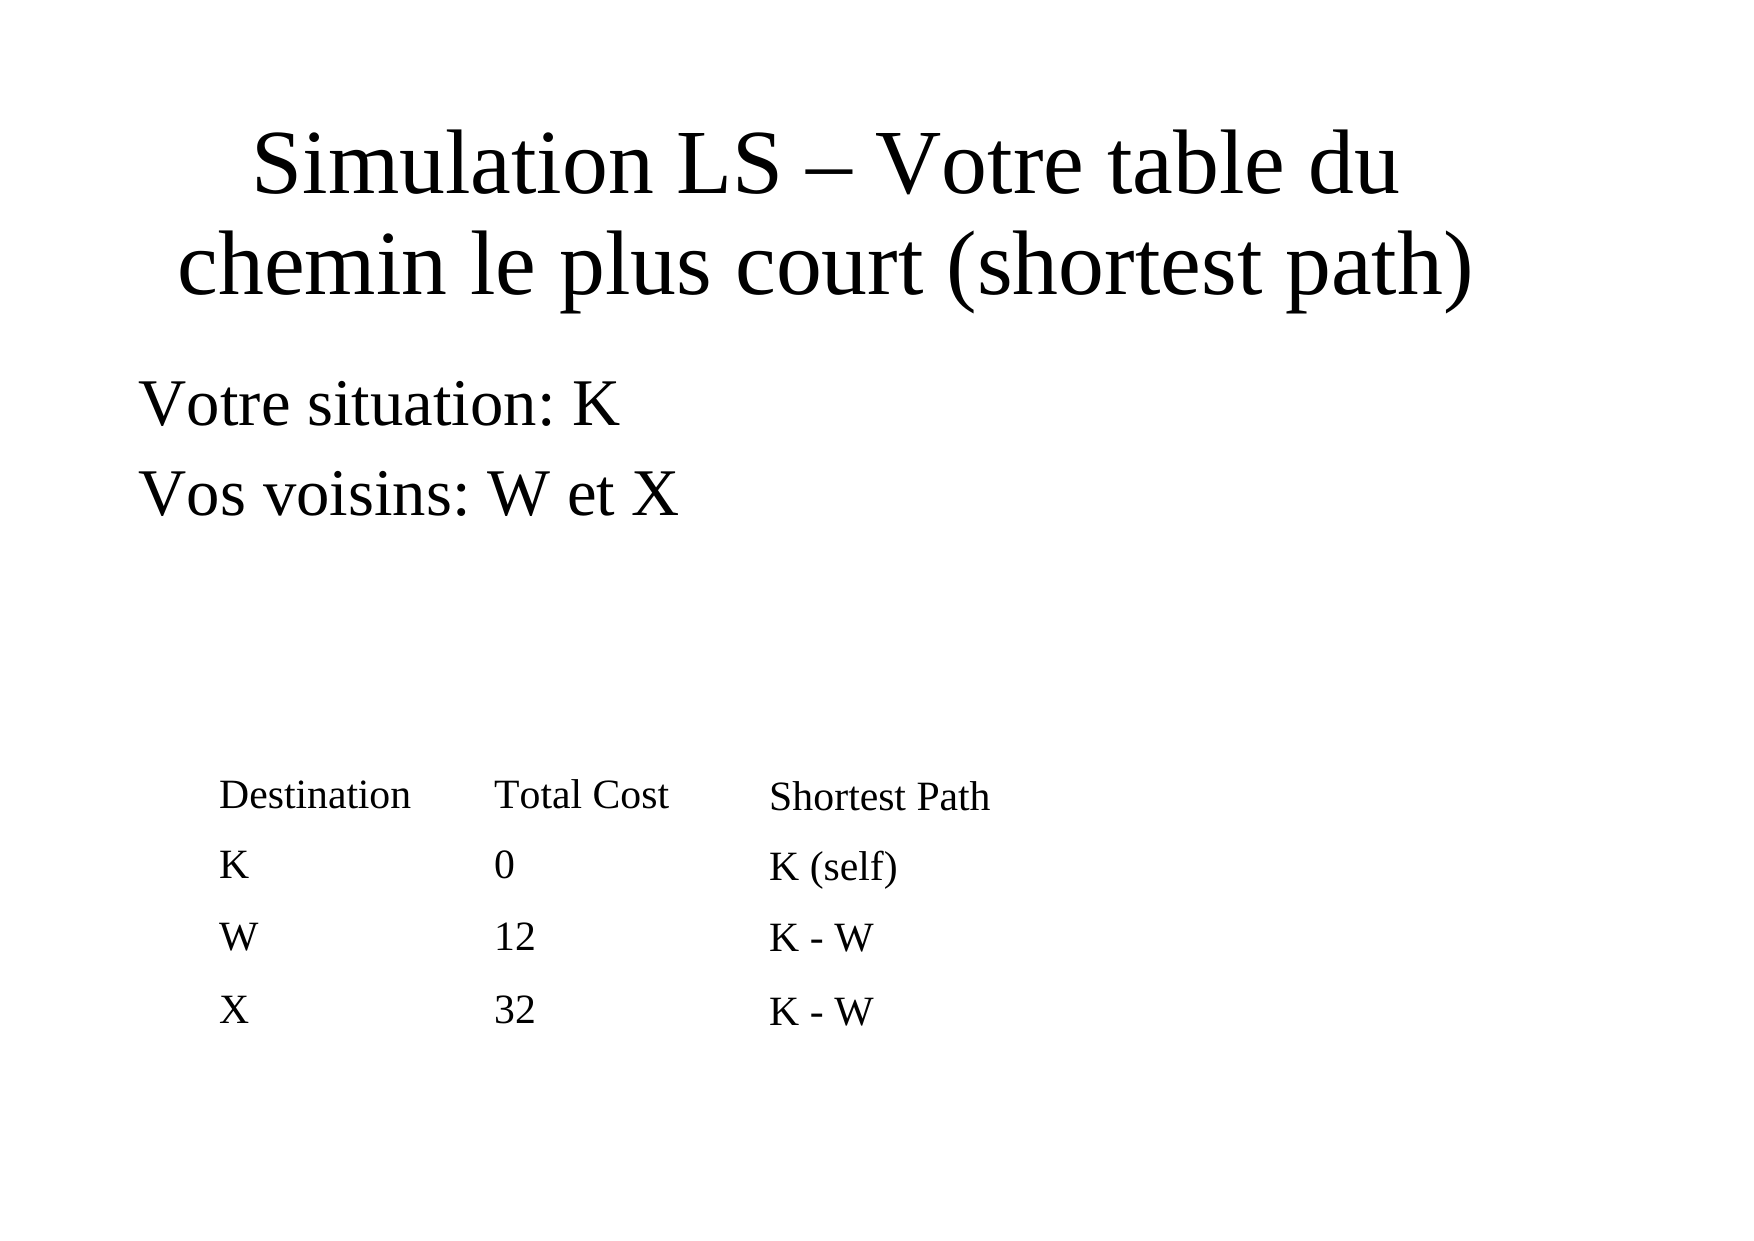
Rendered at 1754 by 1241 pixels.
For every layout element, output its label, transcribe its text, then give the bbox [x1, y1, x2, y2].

text_box K - W [754, 980, 1030, 1043]
text_box Total Cost [479, 763, 755, 826]
text_box X [204, 978, 479, 1041]
text_box 12 [479, 905, 755, 968]
text_box K [204, 833, 479, 896]
text_box K (self) [754, 835, 1030, 898]
text_box W [204, 905, 479, 968]
text_box 0 [479, 833, 755, 896]
text_box Destination [204, 763, 479, 826]
text_box 32 [479, 978, 755, 1041]
text_box Shortest Path [754, 765, 1138, 828]
text_box K - W [754, 907, 1030, 969]
